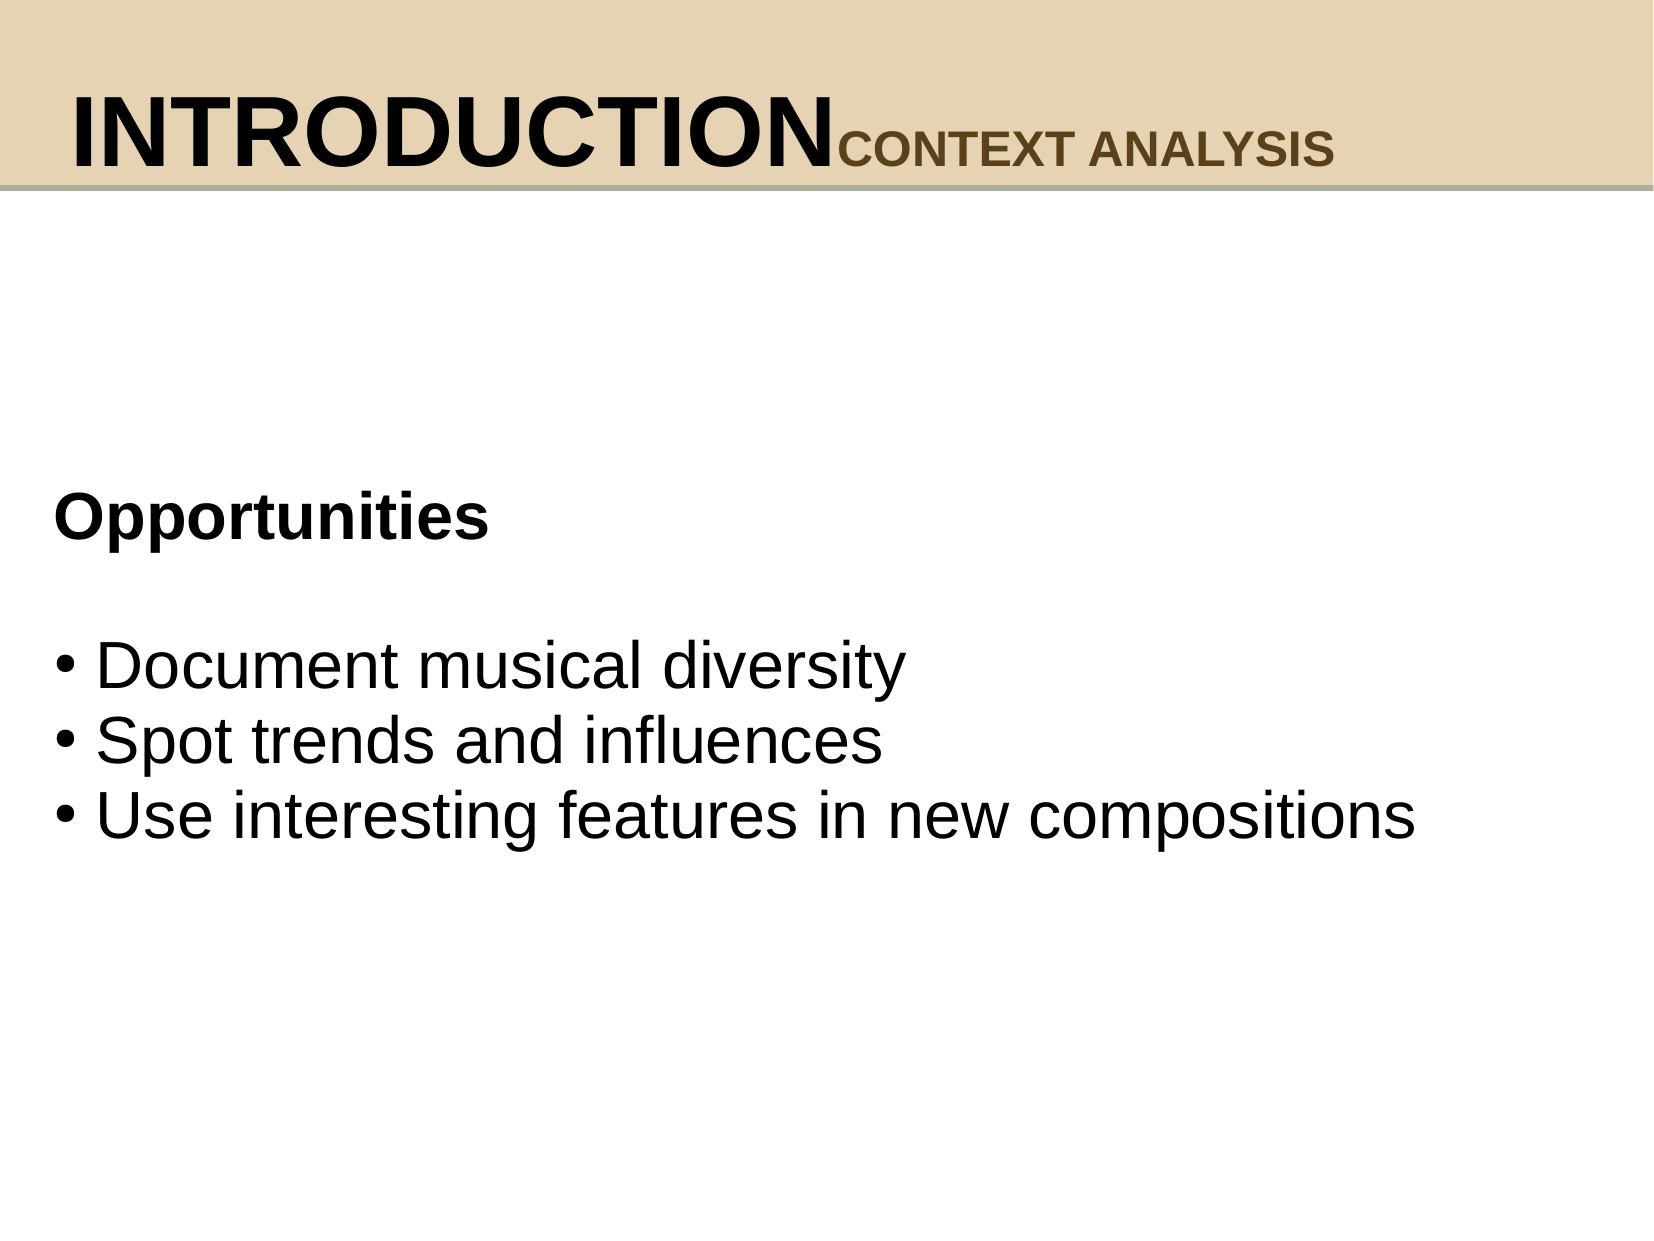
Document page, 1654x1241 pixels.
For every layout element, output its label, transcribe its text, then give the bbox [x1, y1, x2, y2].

subtitle Opportunities Document musical diversity Spot trends and influences Use interesting features in new compositions [53, 256, 1542, 1075]
title INTRODUCTIONCONTEXT ANALYSIS [0, 0, 1654, 188]
